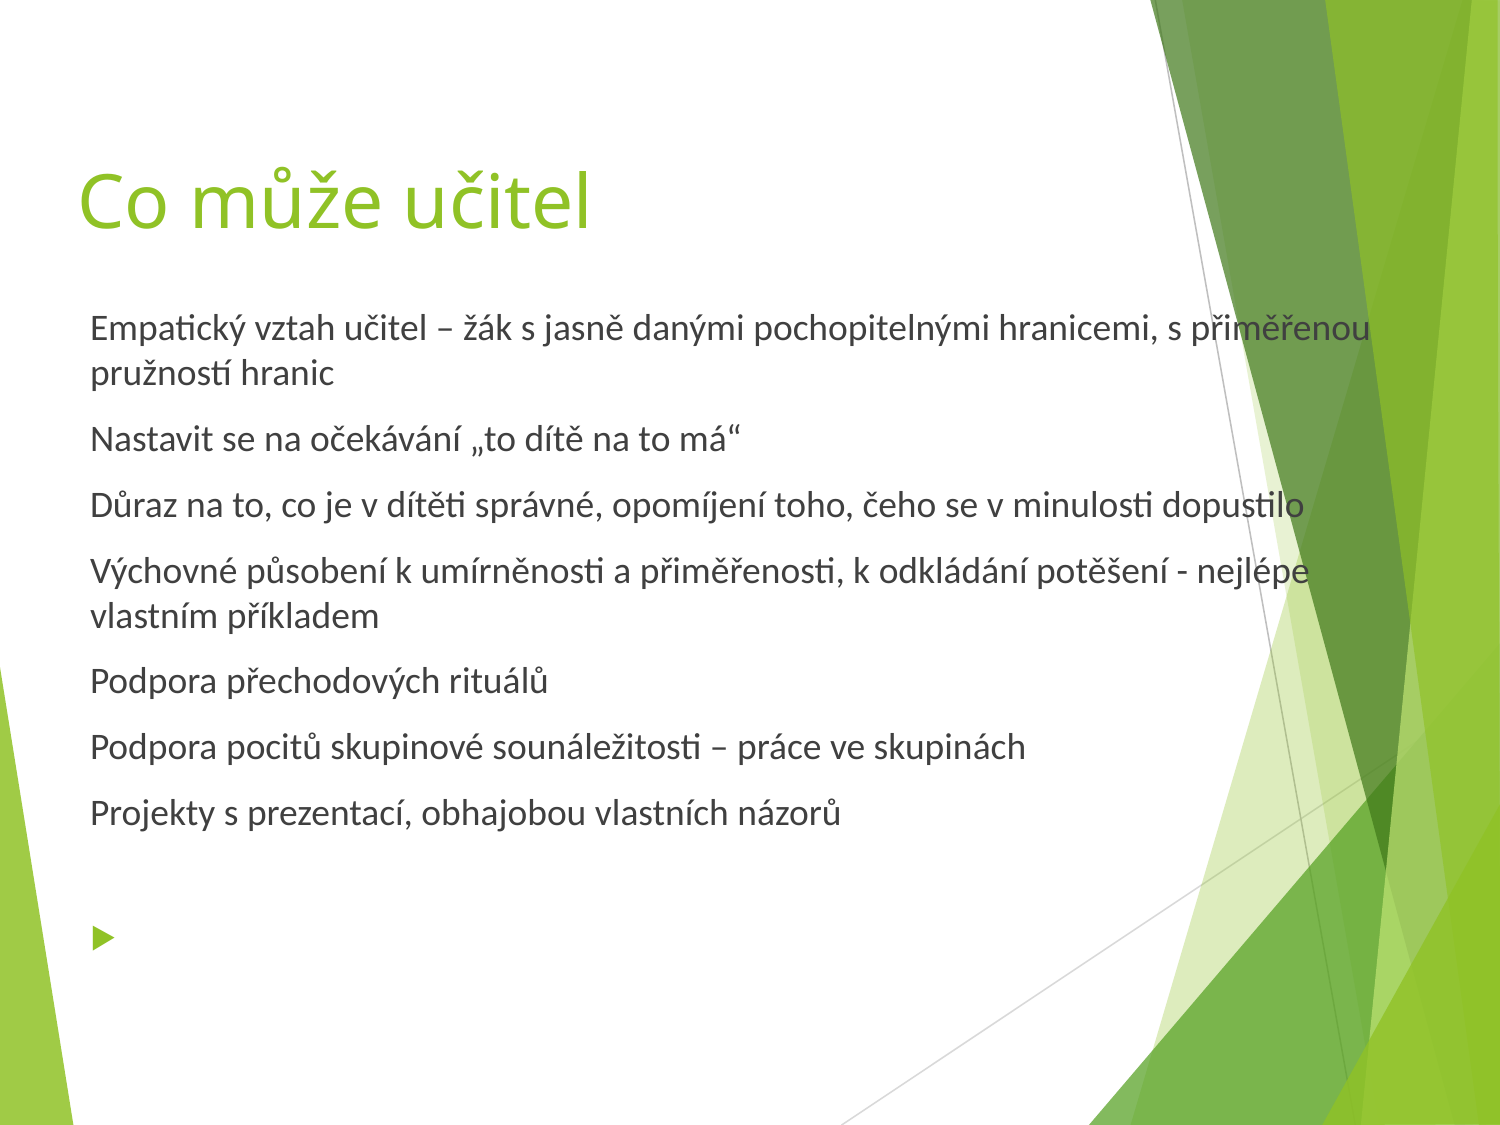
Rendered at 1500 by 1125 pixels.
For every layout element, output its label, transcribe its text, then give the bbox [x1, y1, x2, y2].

list Empatický vztah učitel – žák s jasně danými pochopitelnými hranicemi, s přiměřenou pružností hranic Nastavit se na očekávání „to dítě na to má“ Důraz na to, co je v dítěti správné, opomíjení toho, čeho se v minulosti dopustilo Výchovné působení k umírněnosti a přiměřenosti, k odkládání potěšení - nejlépe vlastním příkladem Podpora přechodových rituálů Podpora pocitů skupinové sounáležitosti – práce ve skupinách Projekty s prezentací, obhajobou vlastních názorů [75, 295, 1426, 979]
title Co může učitel [62, 55, 1413, 253]
